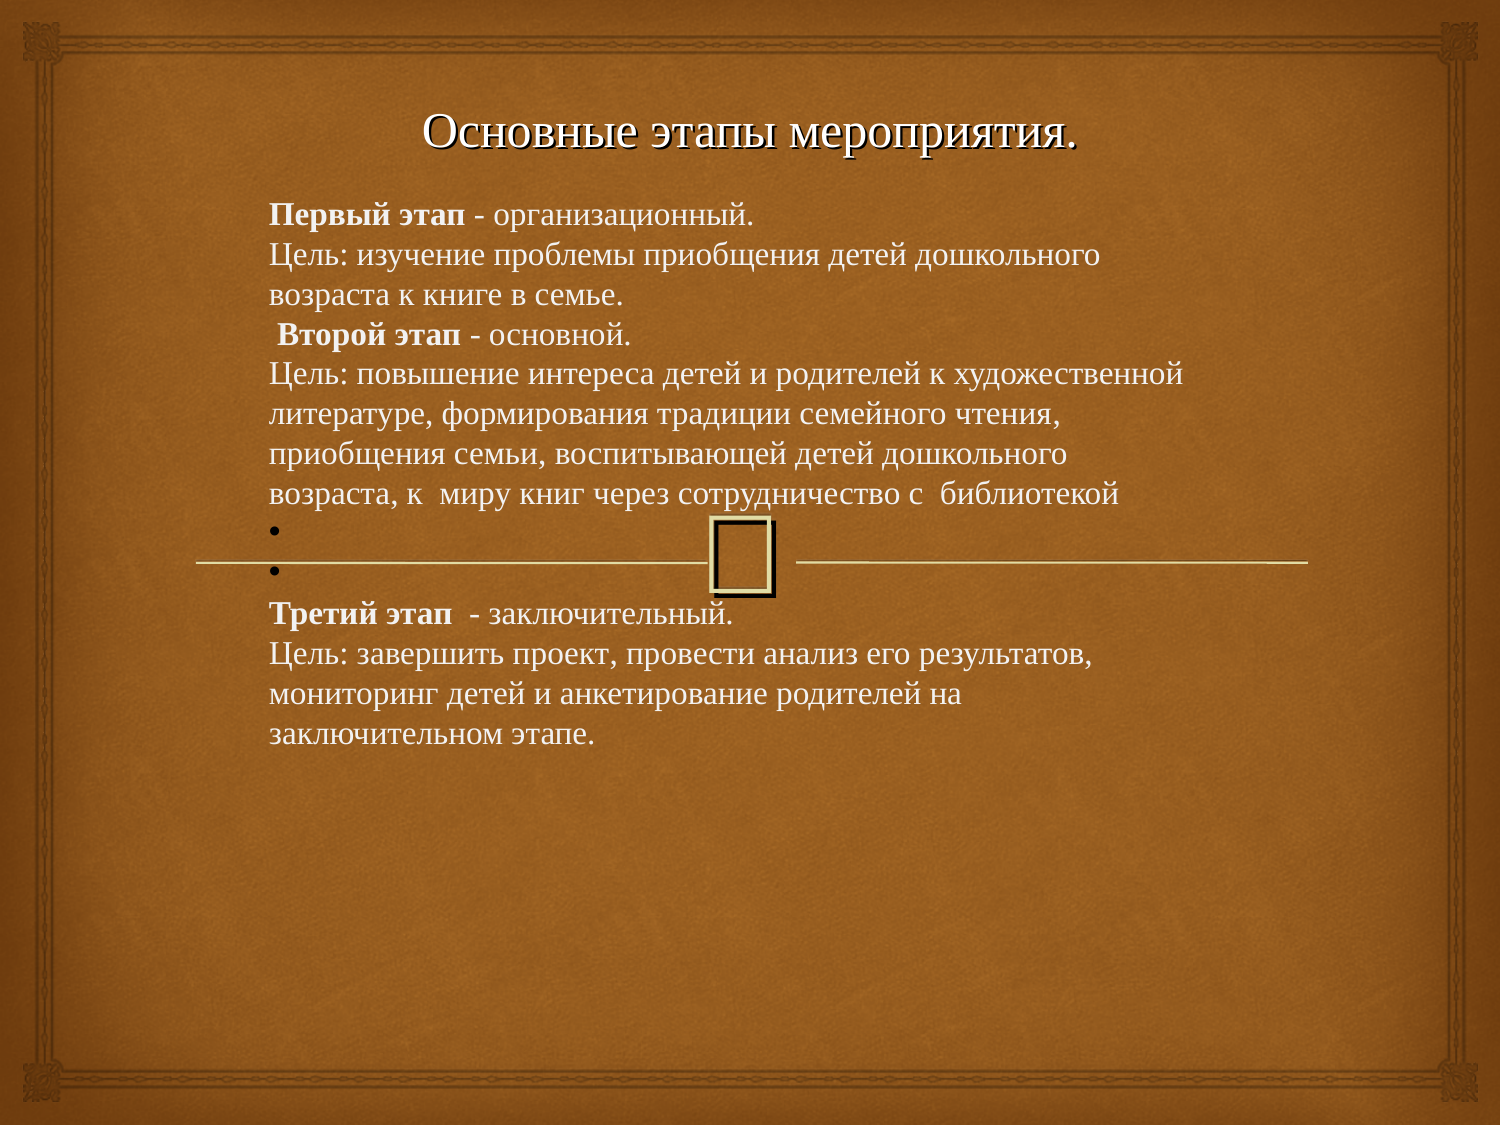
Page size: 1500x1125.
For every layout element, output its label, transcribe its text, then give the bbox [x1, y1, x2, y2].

text_box Первый этап - организационный. Цель: изучение проблемы приобщения детей дошкольного возраста к книге в семье. Второй этап - основной. Цель: повышение интереса детей и родителей к художественной литературе, формирования традиции семейного чтения, приобщения семьи, воспитывающей детей дошкольного возраста, к миру книг через сотрудничество с библиотекой Третий этап - заключительный. Цель: завершить проект, провести анализ его результатов, мониторинг детей и анкетирование родителей на заключительном этапе. [254, 184, 1211, 828]
subtitle Основные этапы мероприятия. [112, 90, 1388, 1036]
